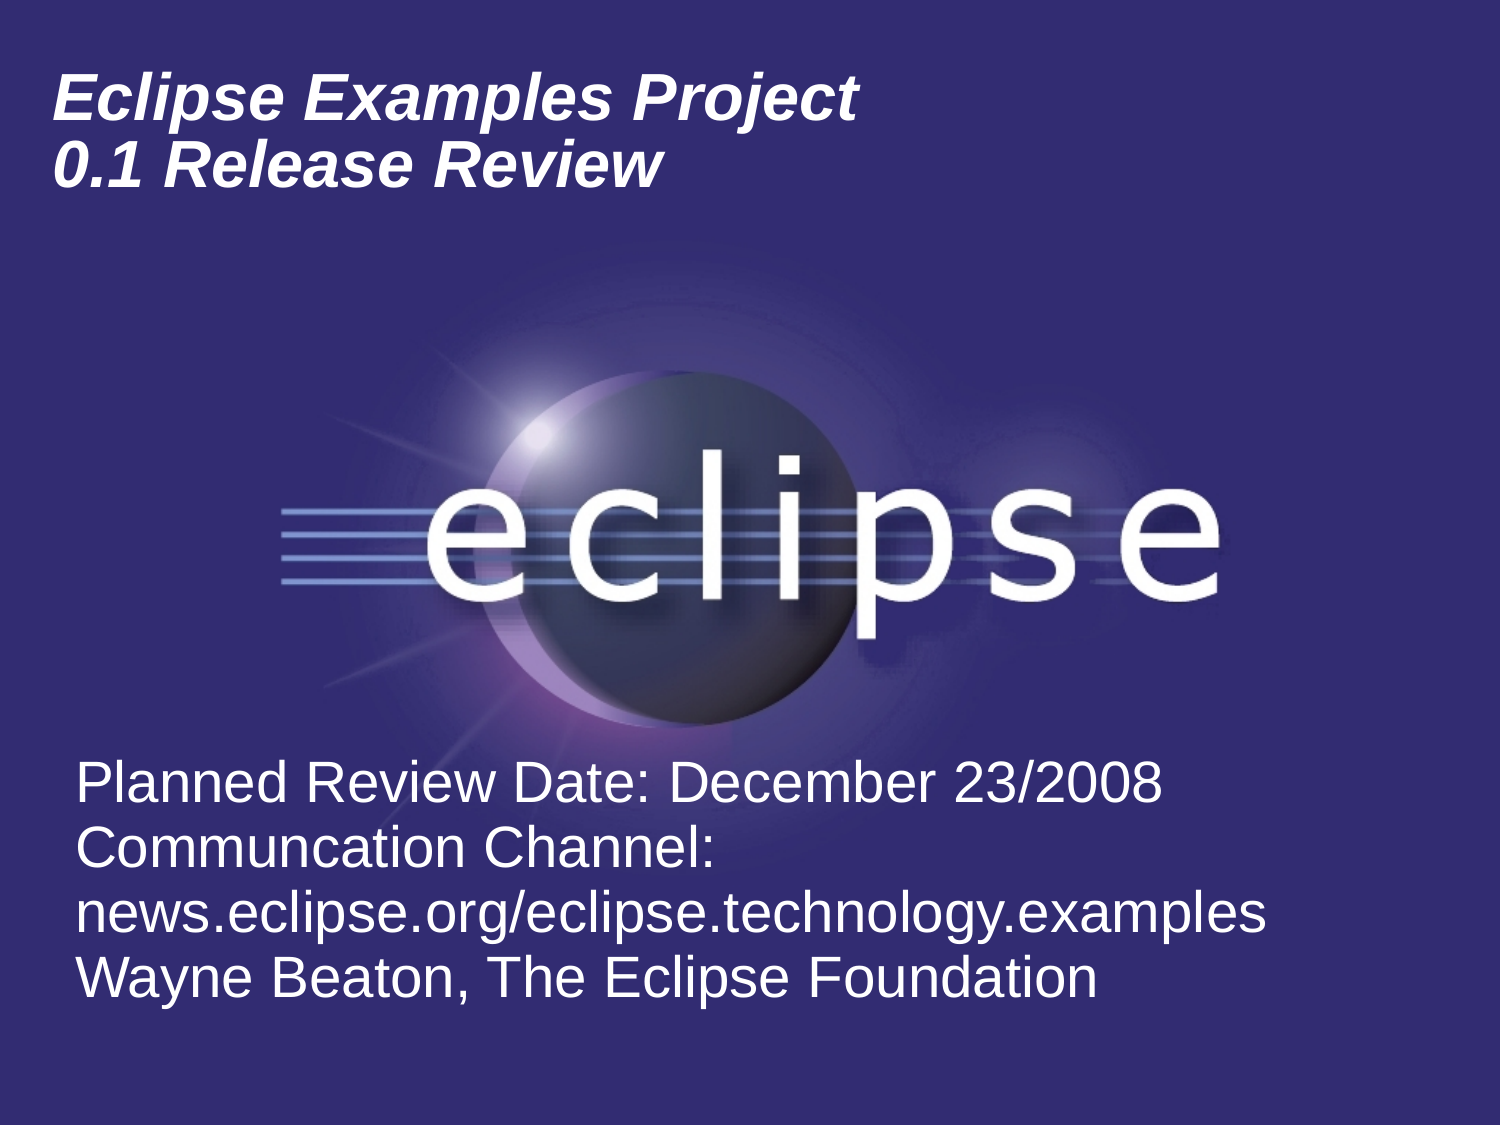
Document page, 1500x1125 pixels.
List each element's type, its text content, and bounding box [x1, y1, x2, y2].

list Planned Review Date: December 23/2008 Communcation Channel: news.eclipse.org/eclipse.technology.examples Wayne Beaton, The Eclipse Foundation [75, 750, 1425, 1097]
title Eclipse Examples Project 0.1 Release Review [37, 58, 1417, 316]
picture [0, 0, 1500, 1125]
